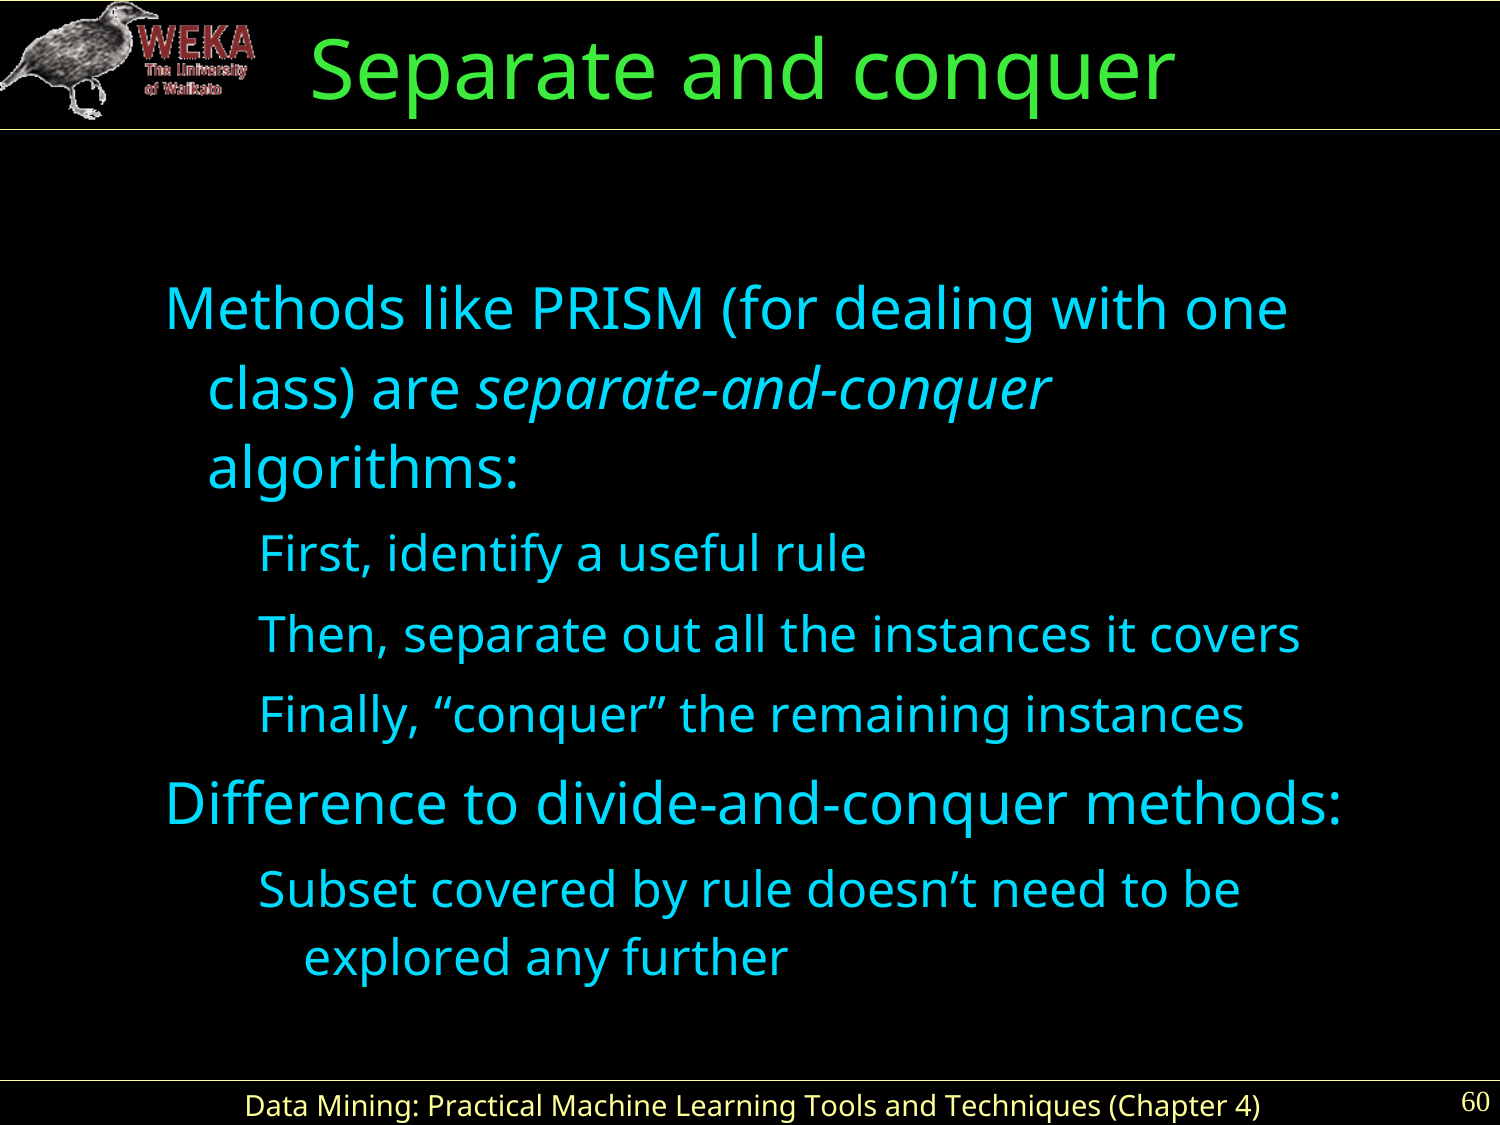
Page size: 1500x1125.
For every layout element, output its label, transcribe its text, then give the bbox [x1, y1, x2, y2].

picture [0, 1, 266, 129]
title Separate and conquer [295, 0, 1500, 148]
text_box Methods like PRISM (for dealing with one class) are separate-and-conquer algorithms: First, identify a useful rule Then, separate out all the instances it covers Finally, “conquer” the remaining instances Difference to divide-and-conquer methods: Subset covered by rule doesn’t need to be explored any further [149, 260, 1388, 936]
